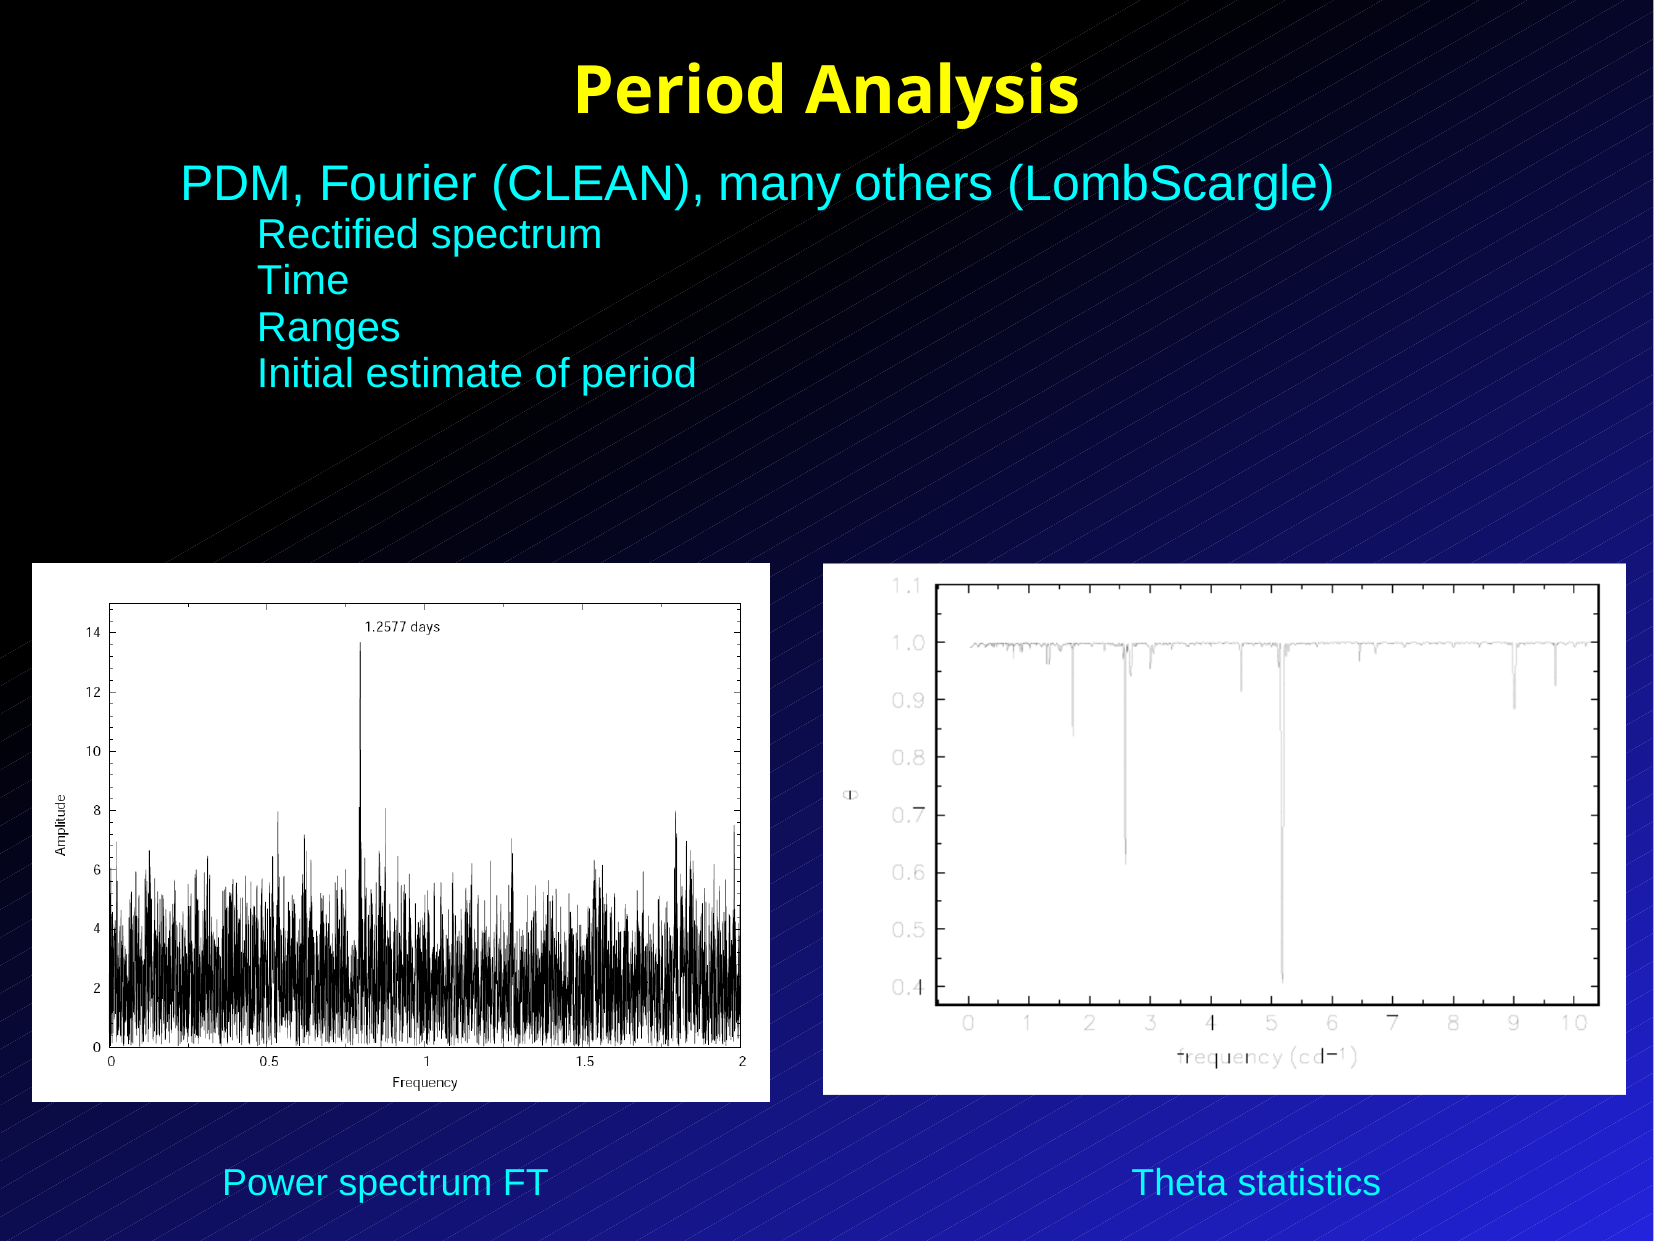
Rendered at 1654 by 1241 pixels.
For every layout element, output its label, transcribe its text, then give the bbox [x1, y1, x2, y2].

text_box Theta statistics [976, 1153, 1538, 1211]
picture [32, 563, 770, 1102]
text_box Power spectrum FT [119, 1153, 652, 1211]
title Period Analysis [82, 46, 1571, 129]
text_box PDM, Fourier (CLEAN), many others (LombScargle) Rectified spectrum Time Ranges Initial estimate of period [147, 147, 1536, 505]
picture [822, 563, 1626, 1095]
